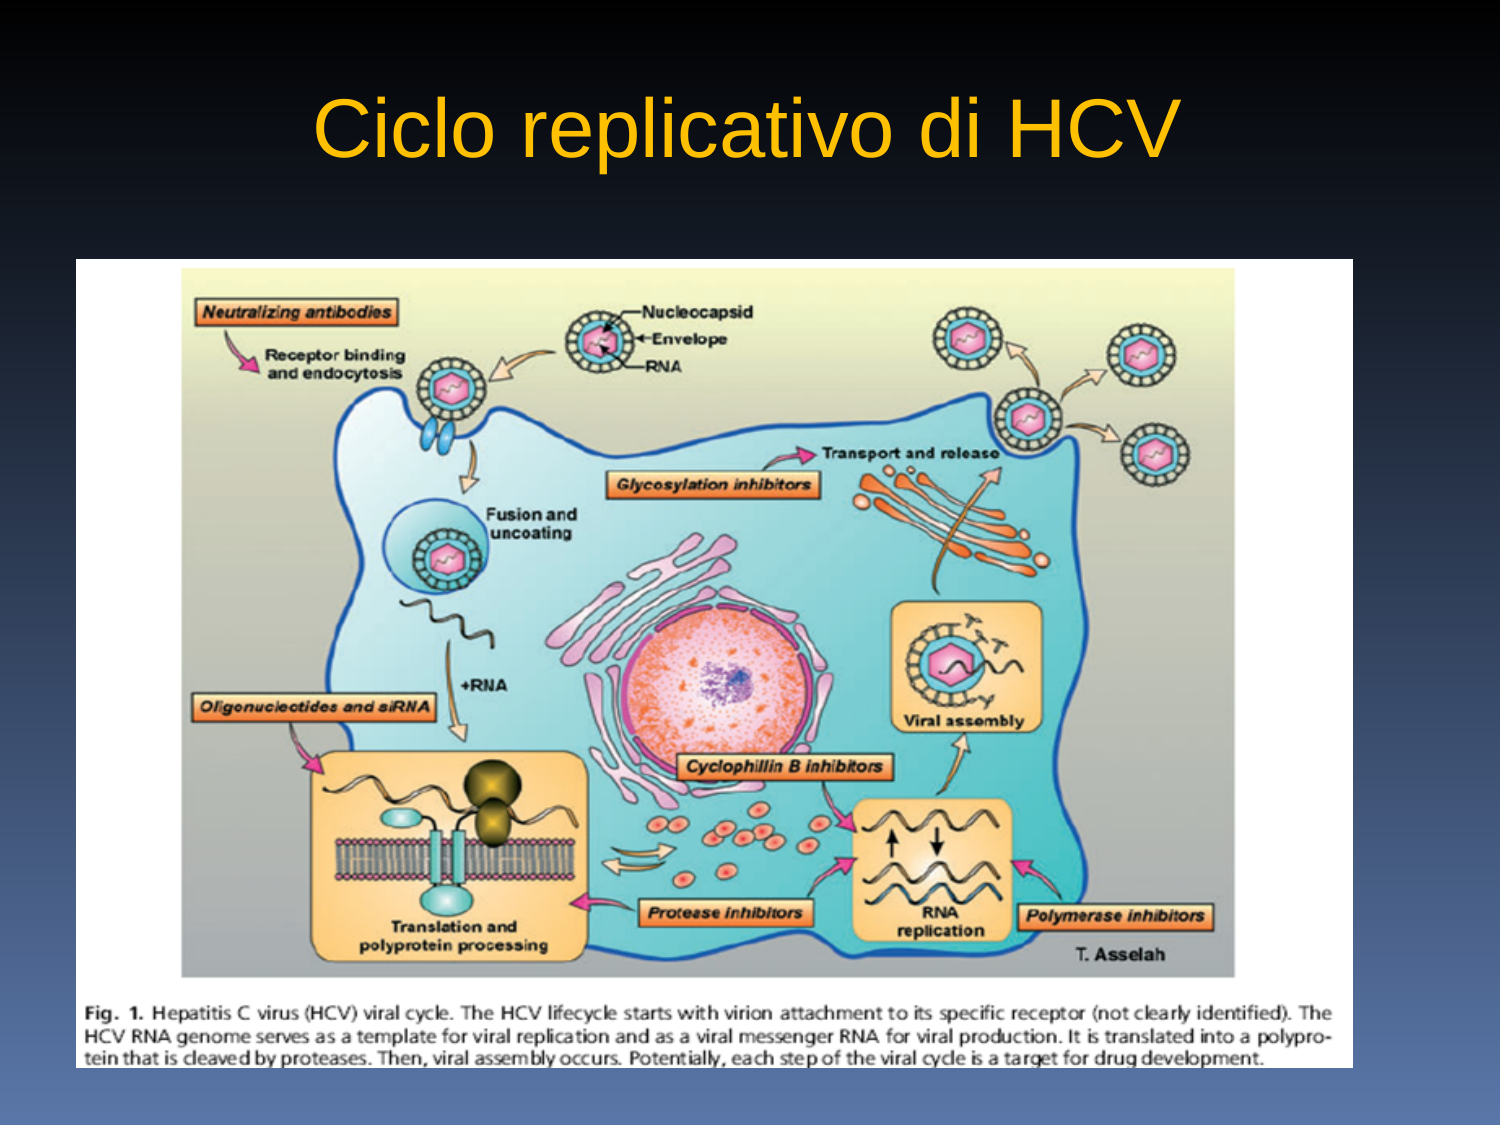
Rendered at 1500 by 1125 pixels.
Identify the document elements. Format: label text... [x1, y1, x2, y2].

picture [76, 259, 1353, 1068]
text_box Ciclo replicativo di HCV [109, 66, 1386, 182]
